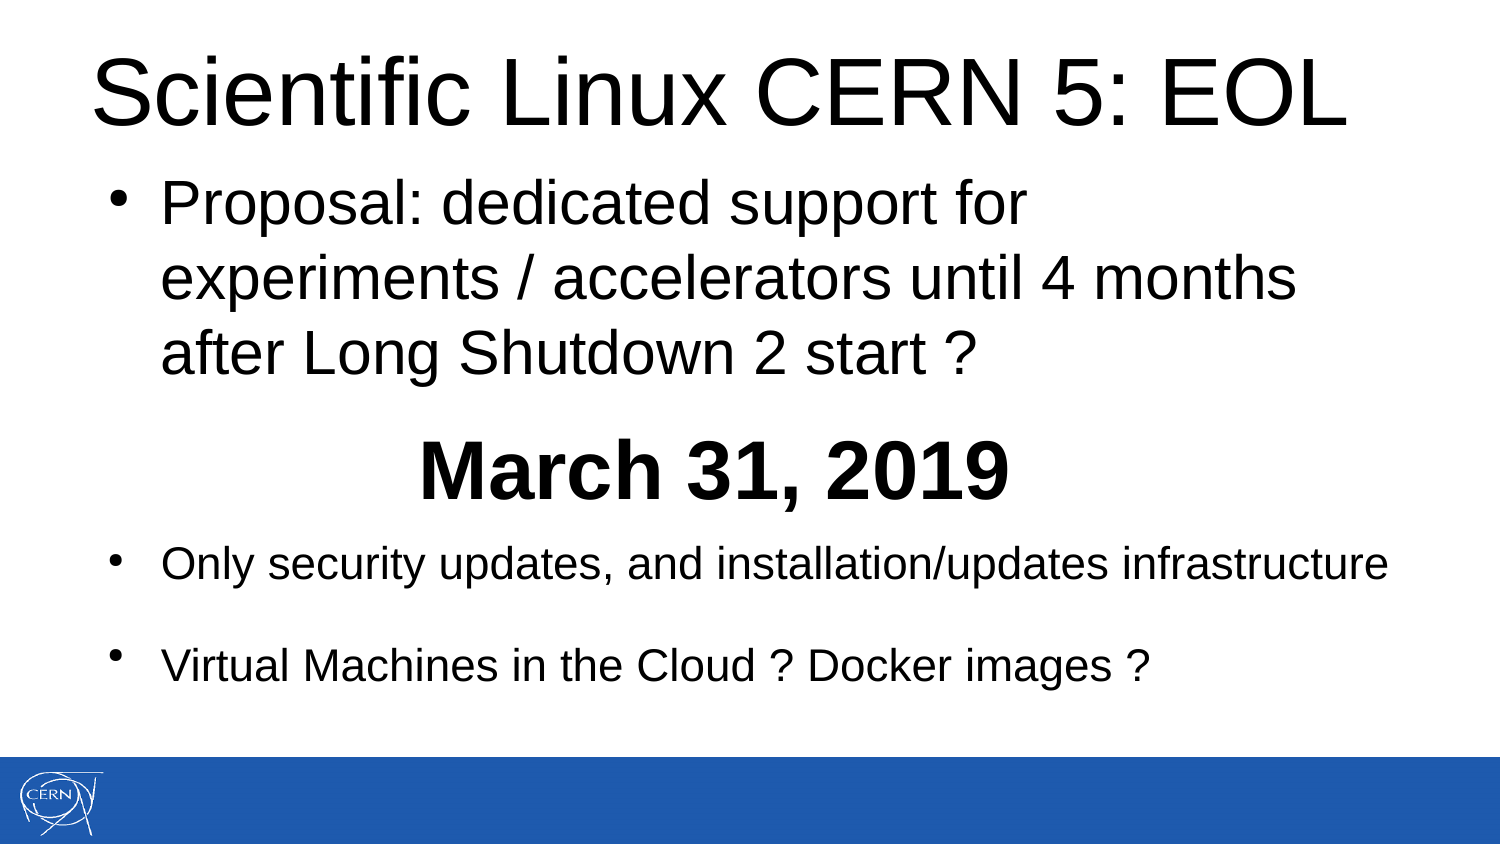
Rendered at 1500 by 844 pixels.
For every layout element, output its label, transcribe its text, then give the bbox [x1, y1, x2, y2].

title Scientific Linux CERN 5: EOL [75, 28, 1425, 145]
list Proposal: dedicated support for experiments / accelerators until 4 months after Long Shutdown 2 start ? March 31, 2019 Only security updates, and installation/updates infrastructure Virtual Machines in the Cloud ? Docker images ? [75, 147, 1425, 722]
picture [0, 757, 1500, 844]
